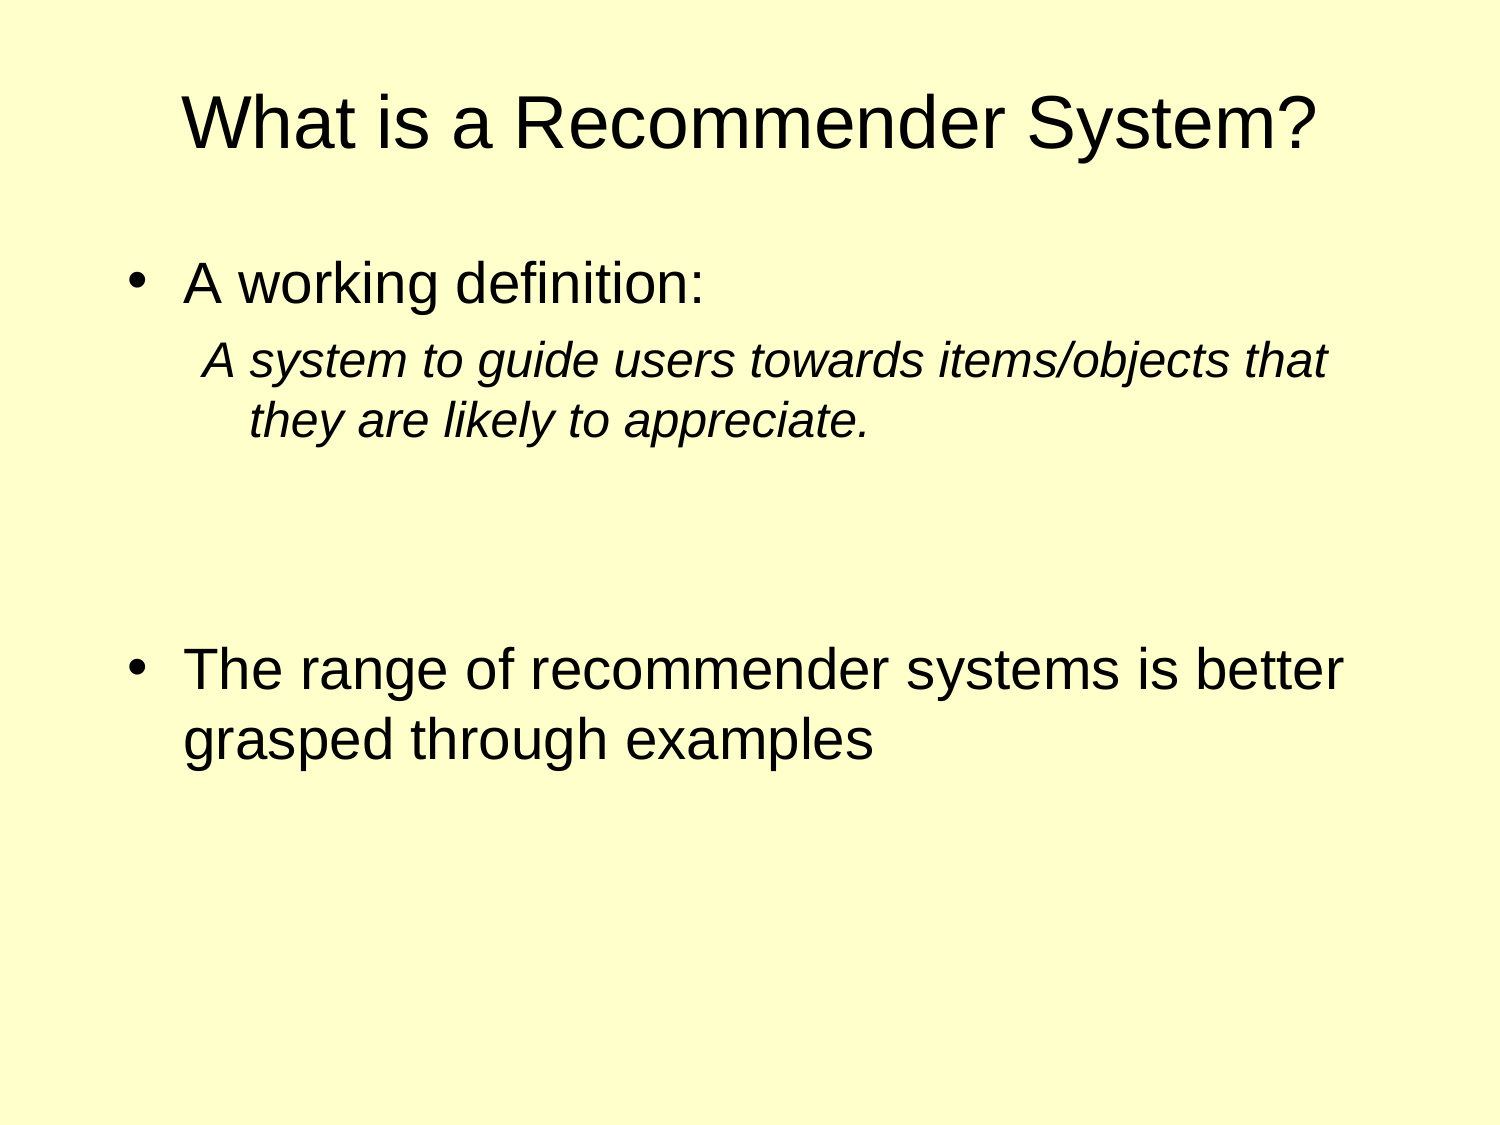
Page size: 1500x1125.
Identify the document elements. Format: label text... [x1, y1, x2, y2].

list A working definition: A system to guide users towards items/objects that they are likely to appreciate. The range of recommender systems is better grasped through examples [112, 237, 1388, 1000]
title What is a Recommender System? [112, 24, 1388, 213]
